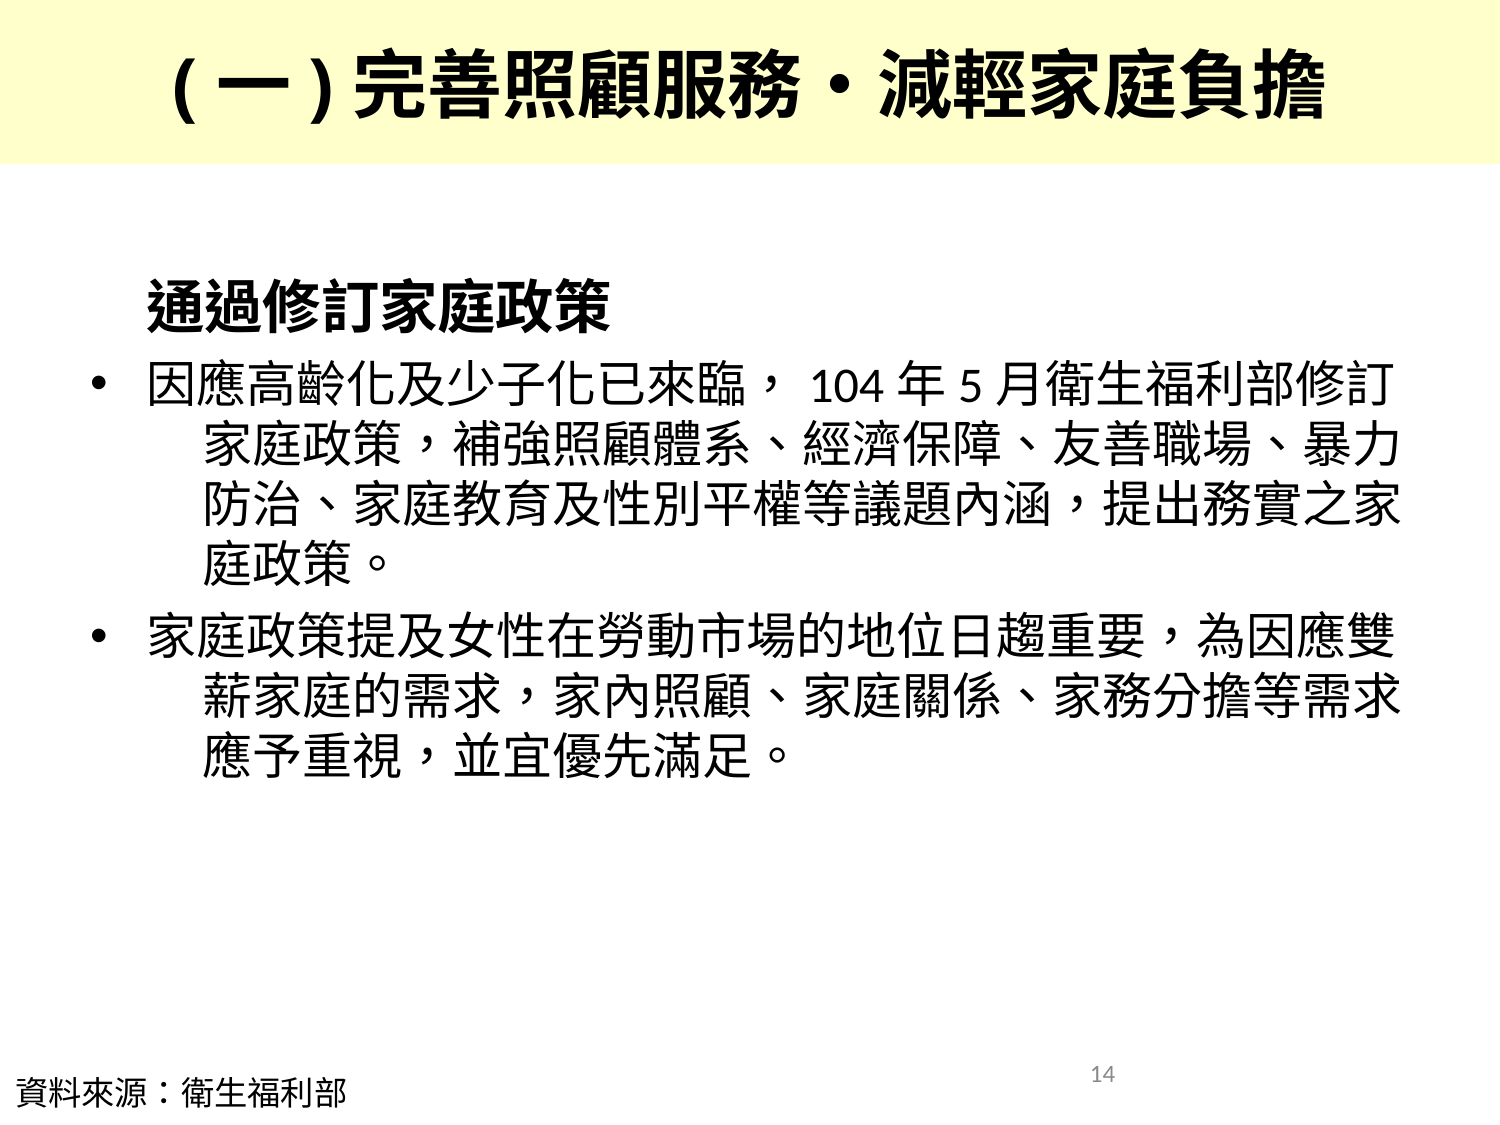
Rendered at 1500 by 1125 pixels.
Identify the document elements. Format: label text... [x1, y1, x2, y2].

text_box 資料來源：衛生福利部 [0, 1064, 408, 1121]
list 通過修訂家庭政策 因應高齡化及少子化已來臨，104年5月衛生福利部修訂家庭政策，補強照顧體系、經濟保障、友善職場、暴力防治、家庭教育及性別平權等議題內涵，提出務實之家庭政策。 家庭政策提及女性在勞動市場的地位日趨重要，為因應雙薪家庭的需求，家內照顧、家庭關係、家務分擔等需求應予重視，並宜優先滿足。 [75, 262, 1426, 1005]
text_box [1074, 1042, 1426, 1103]
title (一)完善照顧服務‧減輕家庭負擔 [0, 0, 1500, 165]
